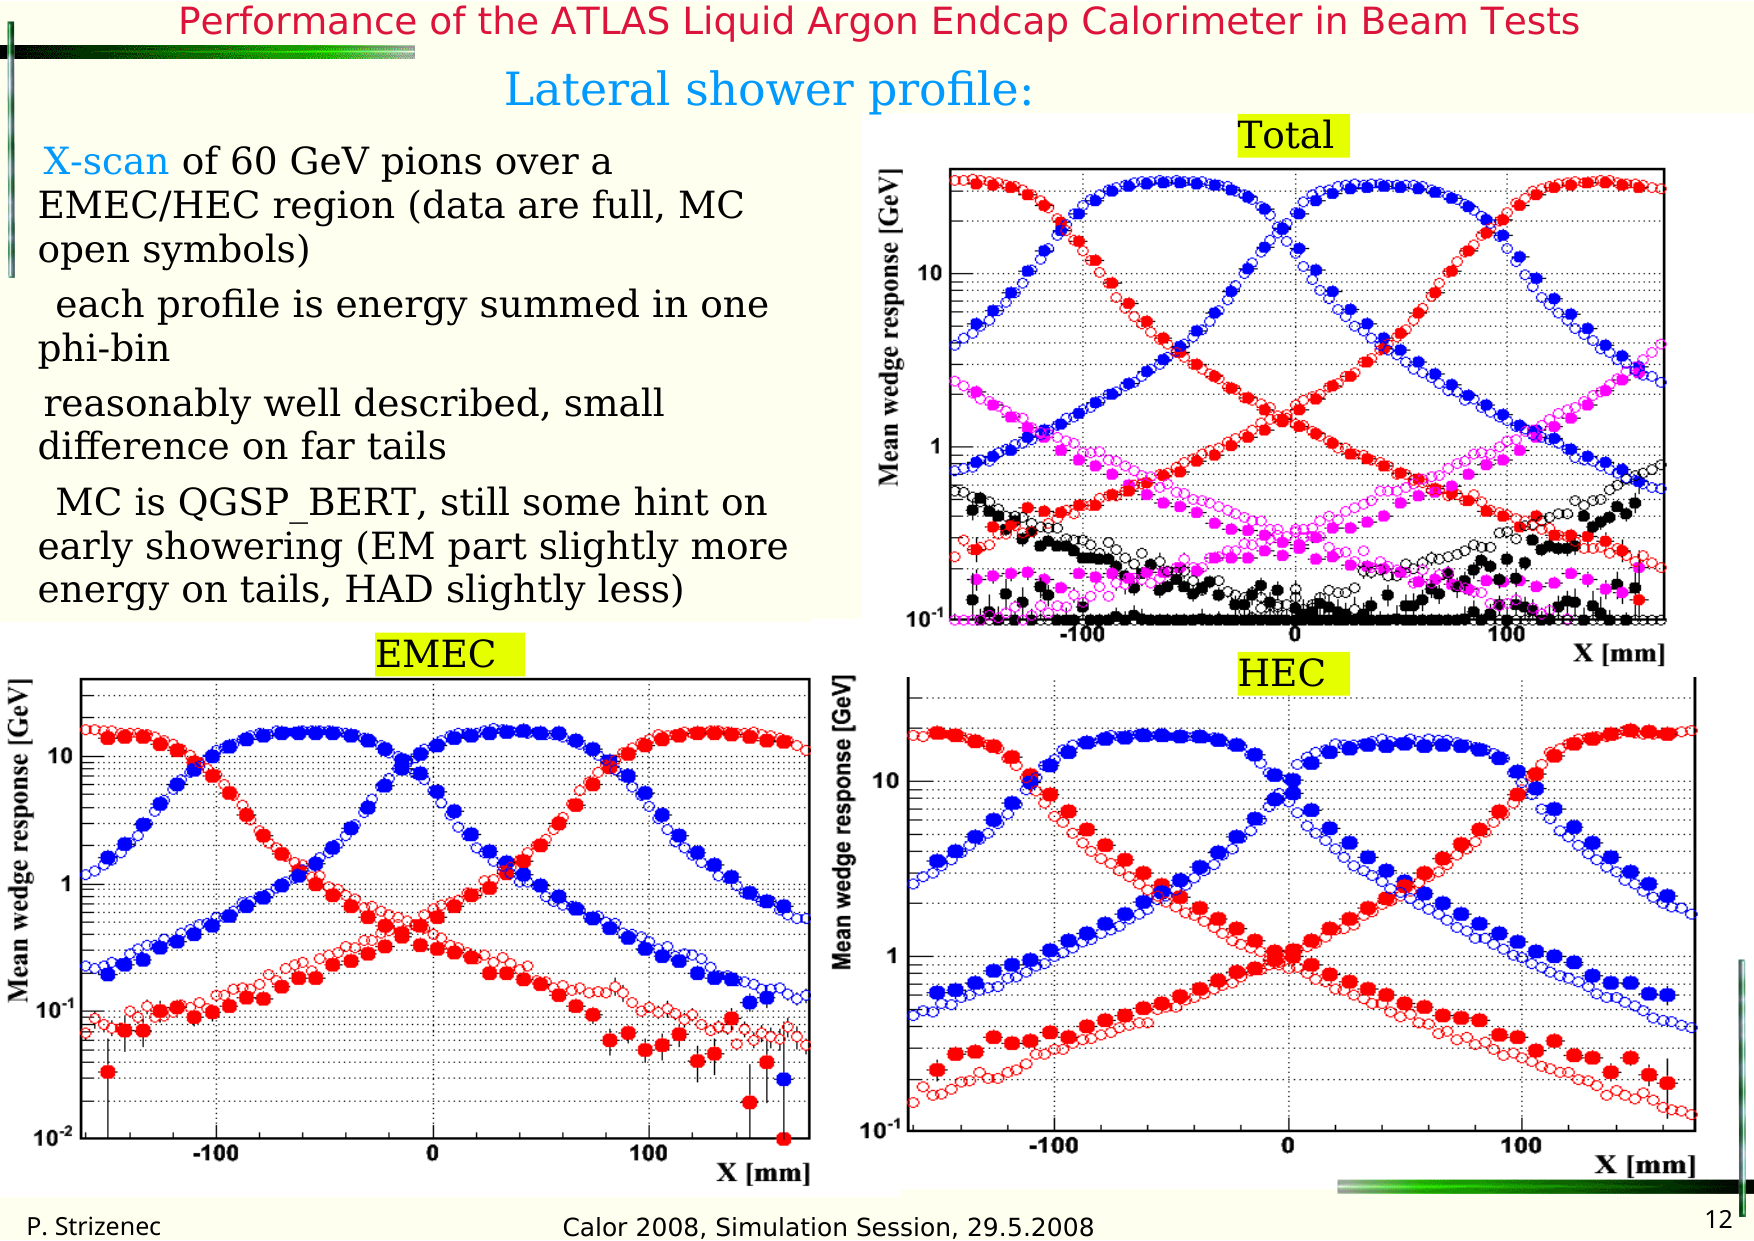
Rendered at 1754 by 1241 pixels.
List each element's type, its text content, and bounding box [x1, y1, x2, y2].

text_box EMEC [375, 632, 526, 677]
text_box Total [1237, 113, 1351, 158]
picture [0, 113, 1754, 1201]
text_box HEC [1237, 651, 1351, 696]
text_box X-scan of 60 GeV pions over a EMEC/HEC region (data are full, MC open symbols) each profile is energy summed in one phi-bin reasonably well described, small difference on far tails MC is QGSP_BERT, still some hint on early showering (EM part slightly more energy on tails, HAD slightly less) [37, 140, 826, 612]
text_box <number> [1661, 1201, 1754, 1233]
text_box Performance of the ATLAS Liquid Argon Endcap Calorimeter in Beam Tests [17, 0, 1743, 44]
text_box Calor 2008, Simulation Session, 29.5.2008 [562, 1213, 1151, 1241]
picture [0, 21, 415, 278]
list Lateral shower profile: [486, 62, 1126, 125]
text_box P. Strizenec [0, 1208, 188, 1241]
